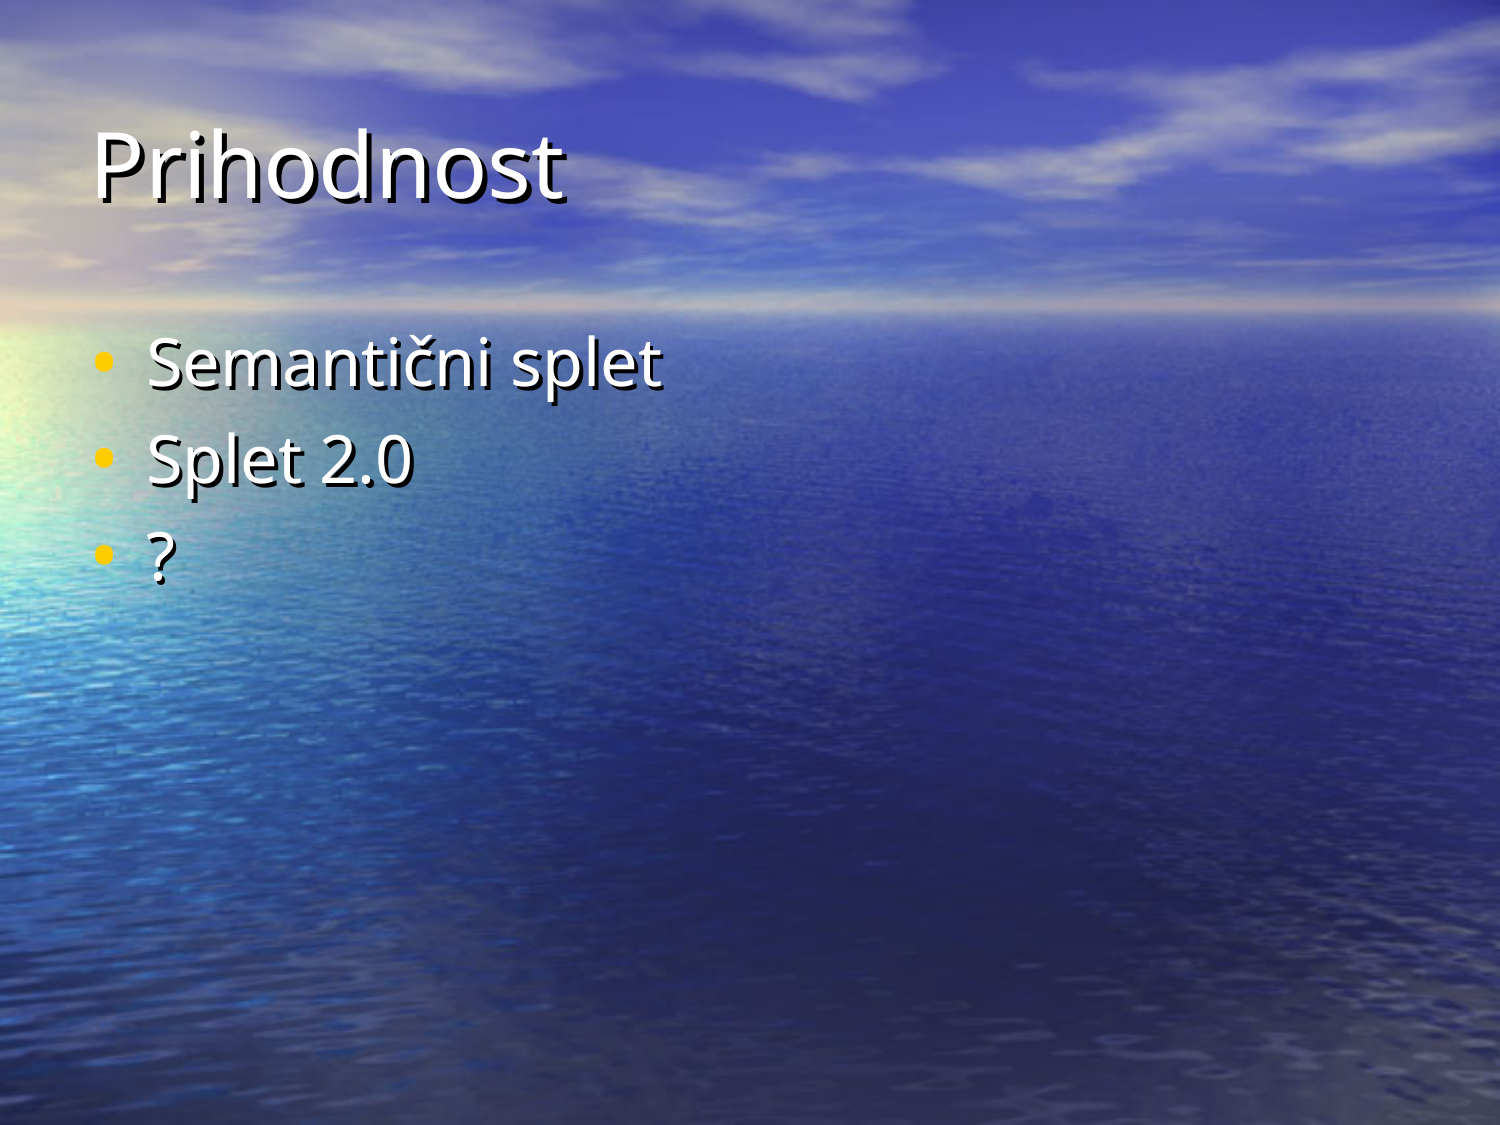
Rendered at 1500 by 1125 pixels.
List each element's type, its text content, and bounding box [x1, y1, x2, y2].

title Prihodnost [75, 47, 1426, 276]
list Semantični splet Splet 2.0 ? [75, 312, 1426, 988]
picture [0, 0, 1500, 1125]
